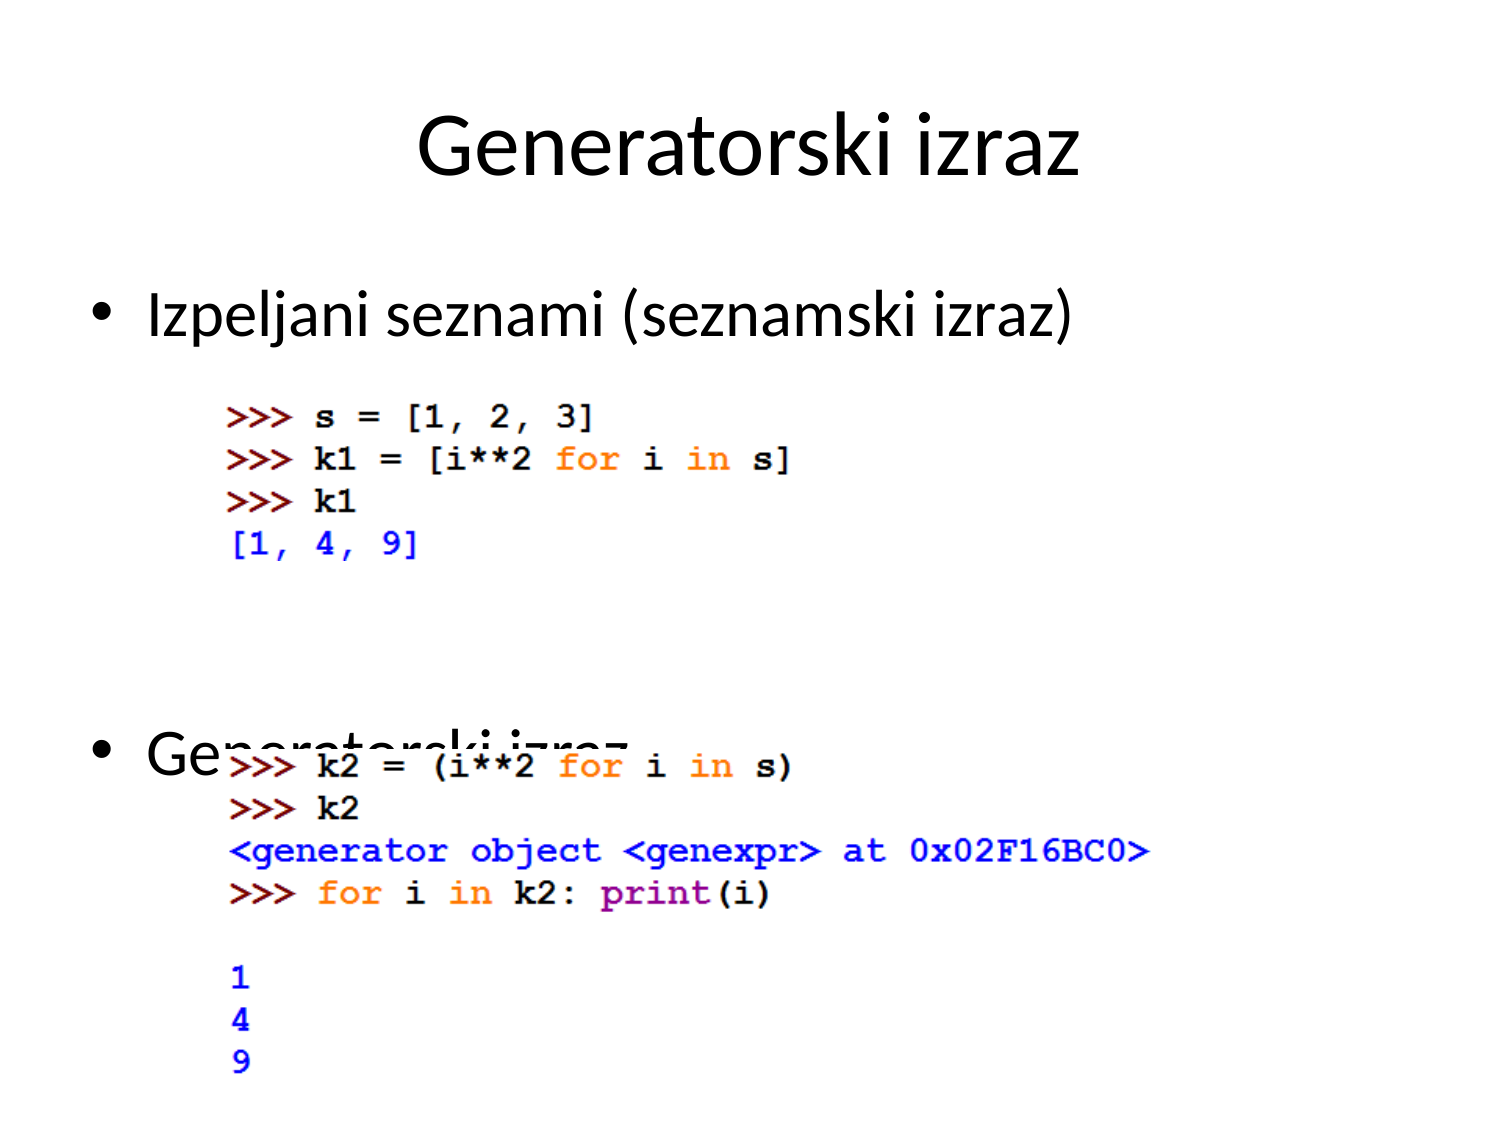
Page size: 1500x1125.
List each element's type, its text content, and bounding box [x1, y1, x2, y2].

title Generatorski izraz [75, 45, 1425, 233]
picture [222, 749, 1154, 1086]
picture [222, 398, 832, 561]
list Izpeljani seznami (seznamski izraz) Generatorski izraz [75, 262, 1425, 1005]
